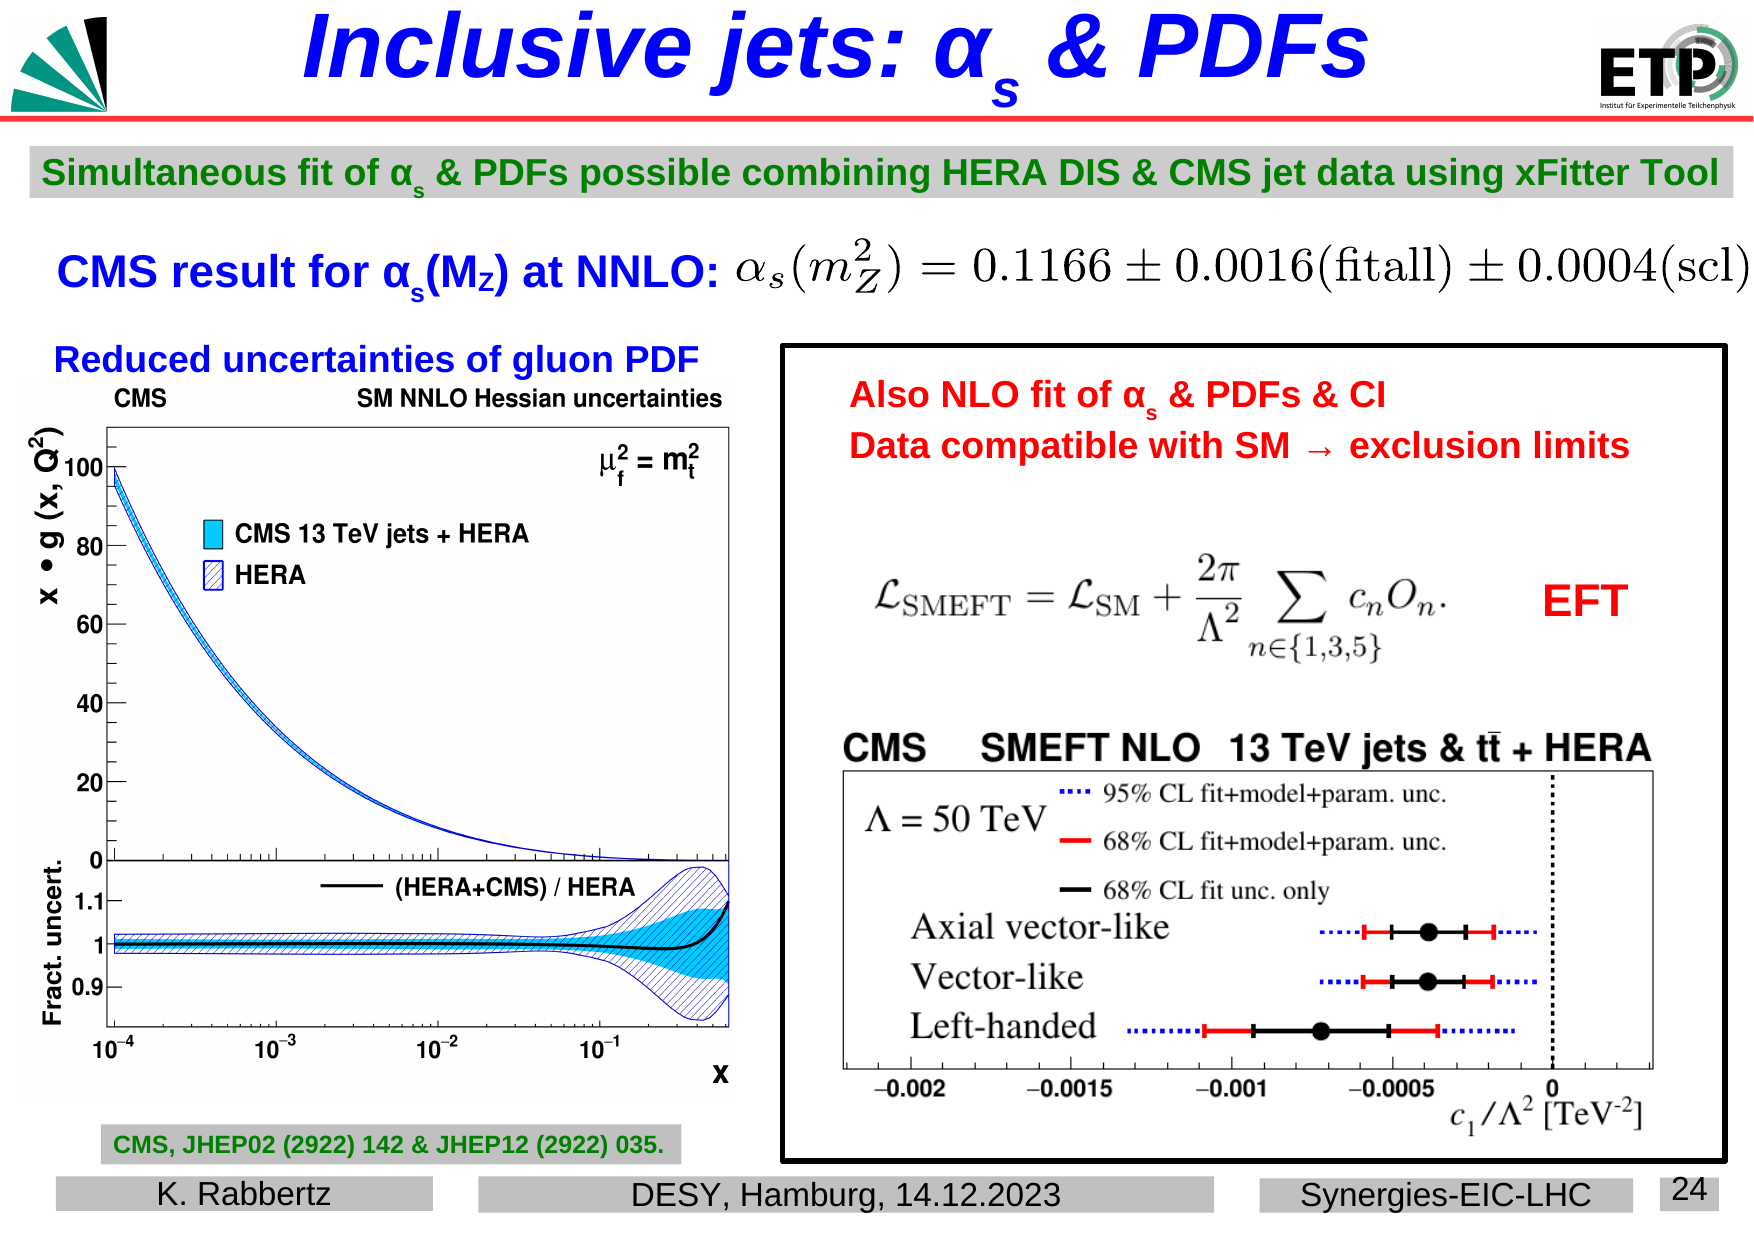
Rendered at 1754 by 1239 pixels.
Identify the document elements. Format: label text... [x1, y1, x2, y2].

picture [830, 719, 1663, 1148]
picture [21, 379, 736, 1098]
text_box Also NLO fit of αs & PDFs & CI Data compatible with SM → exclusion limits [837, 367, 1659, 482]
text_box EFT [1530, 569, 1641, 633]
text_box Simultaneous fit of αs & PDFs possible combining HERA DIS & CMS jet data using xFitter Tool [29, 145, 1734, 198]
picture [1593, 17, 1745, 112]
picture [840, 524, 1473, 683]
picture [734, 238, 1754, 293]
text_box Reduced uncertainties of gluon PDF [41, 332, 727, 391]
picture [11, 17, 107, 113]
title Inclusive jets: αs & PDFs [129, 0, 1545, 119]
text_box CMS, JHEP02 (2922) 142 & JHEP12 (2922) 035. [101, 1124, 682, 1165]
text_box CMS result for αs(MZ) at NNLO: [44, 240, 755, 312]
